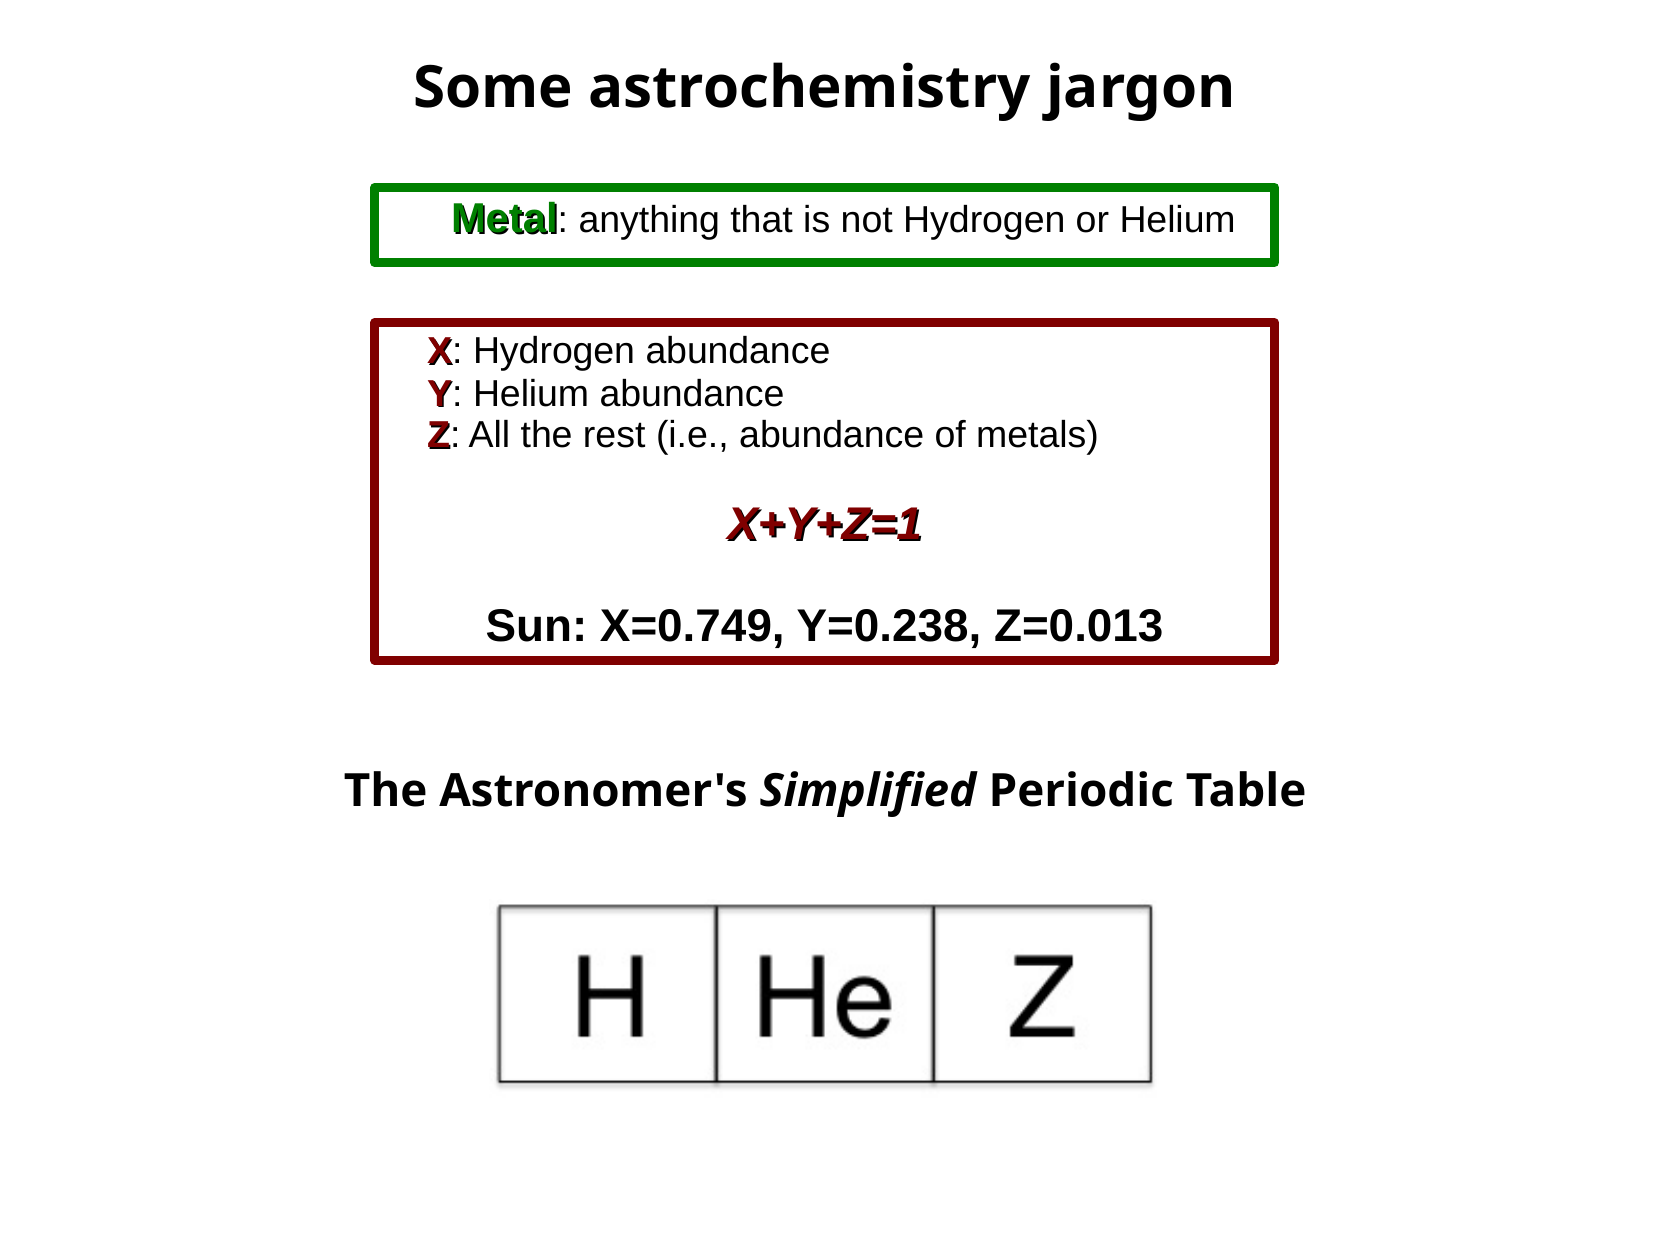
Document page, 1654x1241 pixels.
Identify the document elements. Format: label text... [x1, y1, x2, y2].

picture [489, 899, 1163, 1098]
text_box Metal: anything that is not Hydrogen or Helium [149, 187, 1537, 333]
text_box The Astronomer's Simplified Periodic Table [262, 750, 1388, 829]
text_box Some astrochemistry jargon [262, 37, 1388, 134]
text_box X: Hydrogen abundance Y: Helium abundance Z: All the rest (i.e., abundance of metals) X+Y+Z=1 Sun: X=0.749, Y=0.238, Z=0.013 [412, 322, 1238, 660]
text_box [374, 322, 1275, 661]
